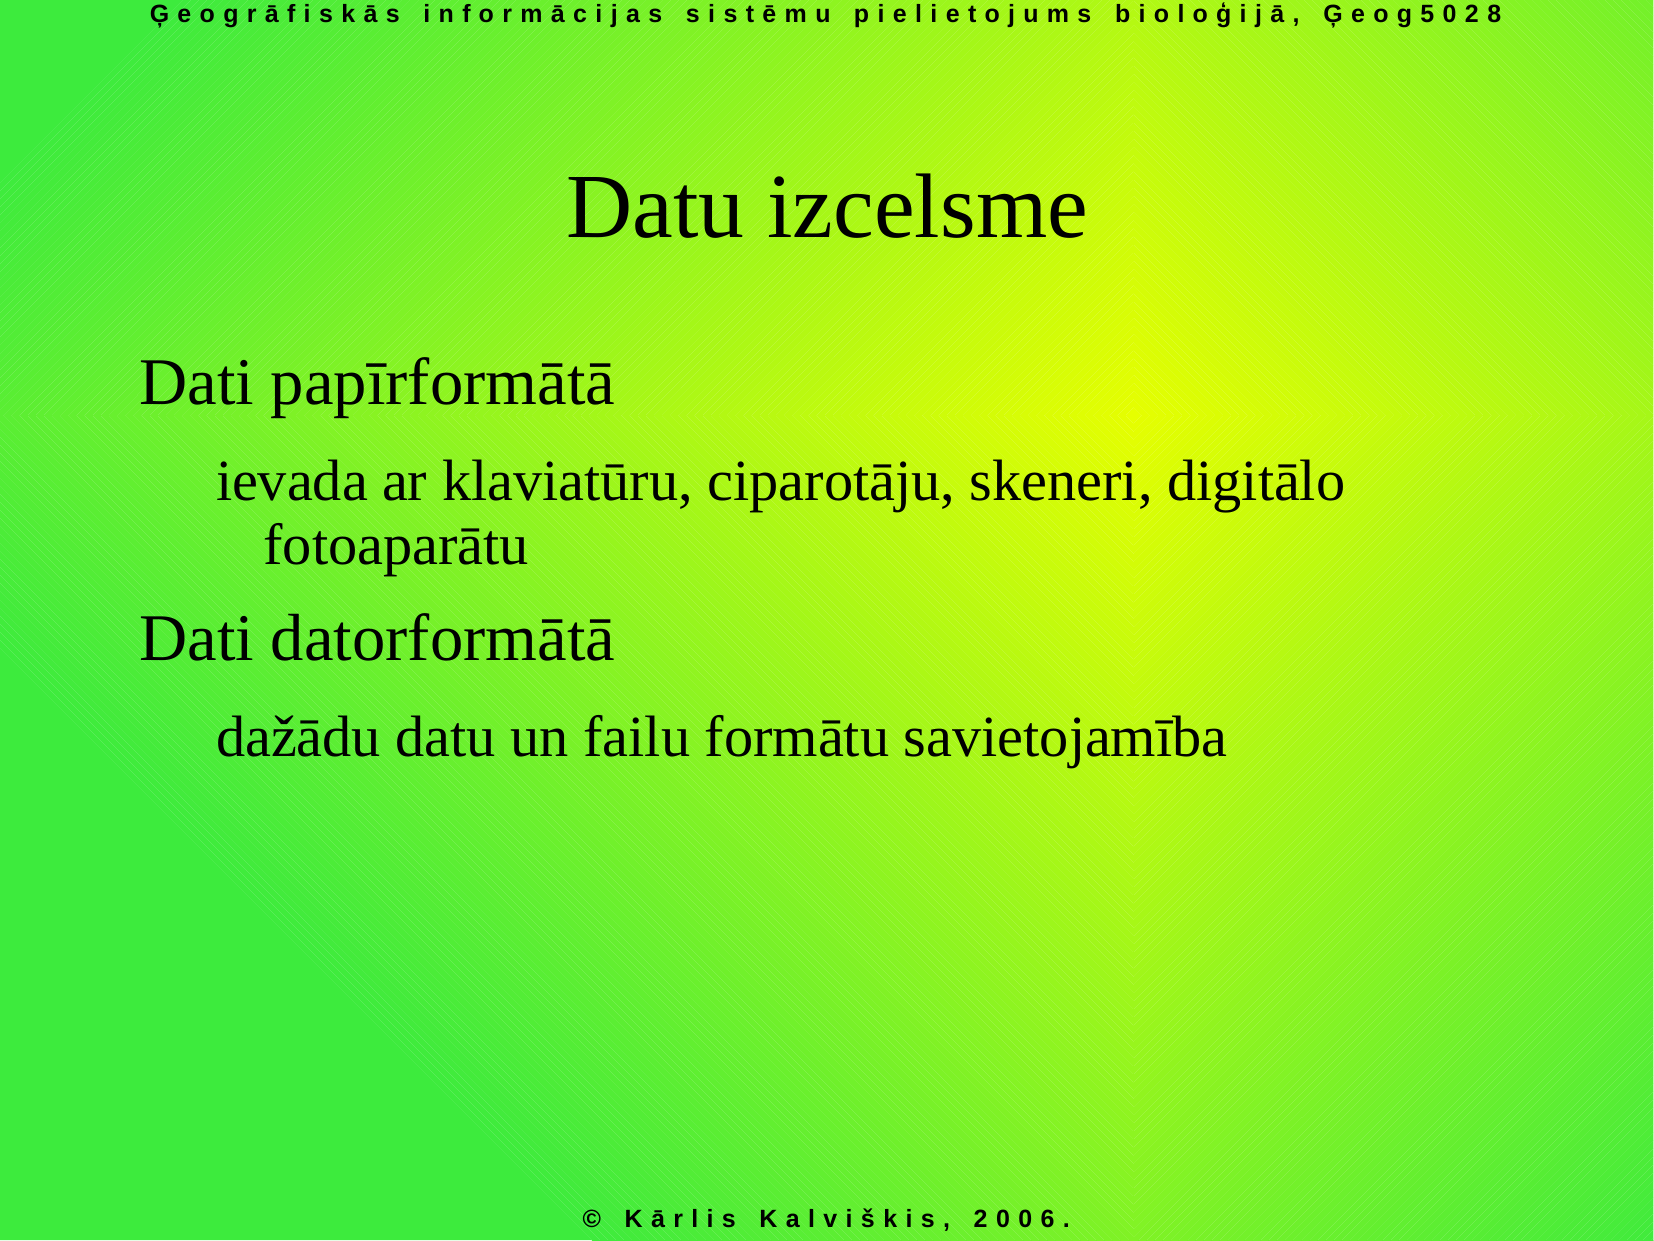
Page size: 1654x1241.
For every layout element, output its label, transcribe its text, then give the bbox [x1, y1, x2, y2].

list Dati papīrformātā ievada ar klaviatūru, ciparotāju, skeneri, digitālo fotoaparātu Dati datorformātā dažādu datu un failu formātu savietojamība [121, 344, 1534, 1127]
title Datu izcelsme [121, 102, 1534, 311]
